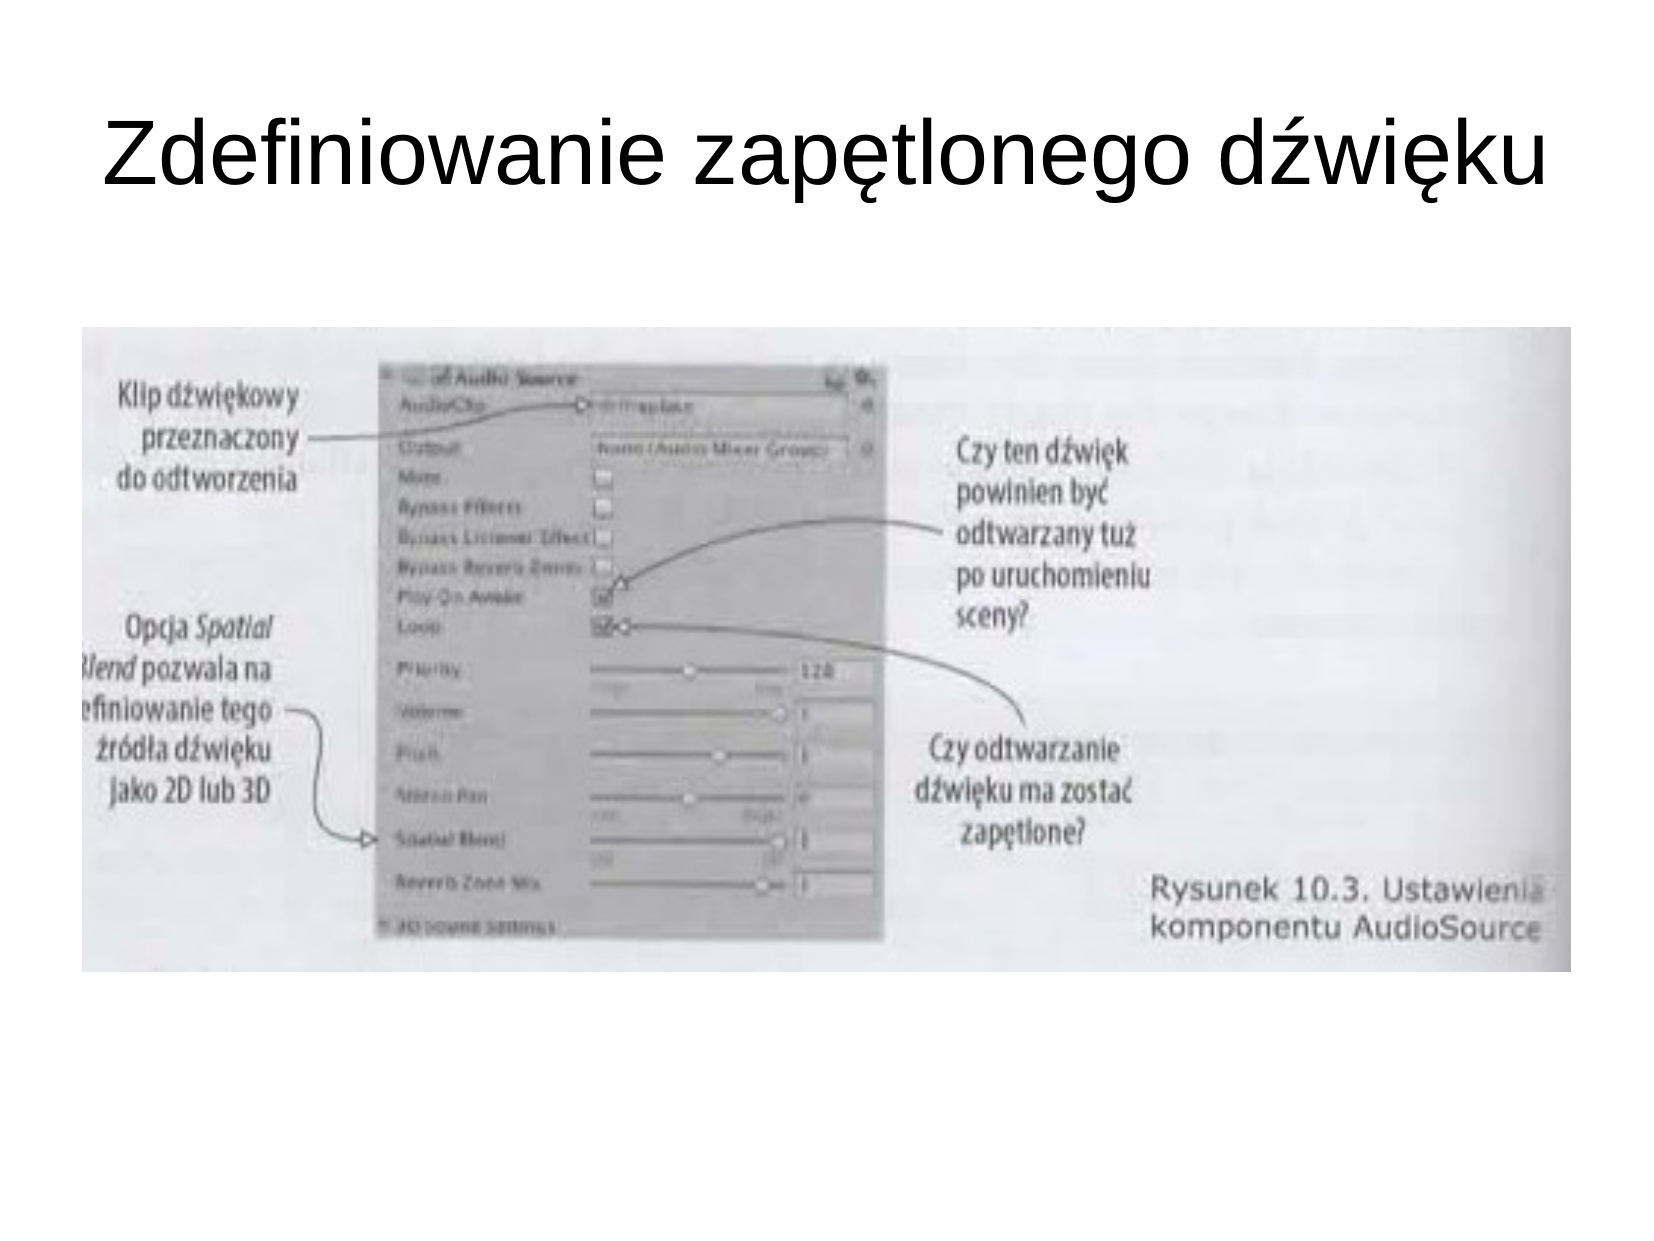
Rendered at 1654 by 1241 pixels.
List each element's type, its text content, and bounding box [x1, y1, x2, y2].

picture [82, 327, 1571, 972]
title Zdefiniowanie zapętlonego dźwięku [82, 49, 1571, 257]
